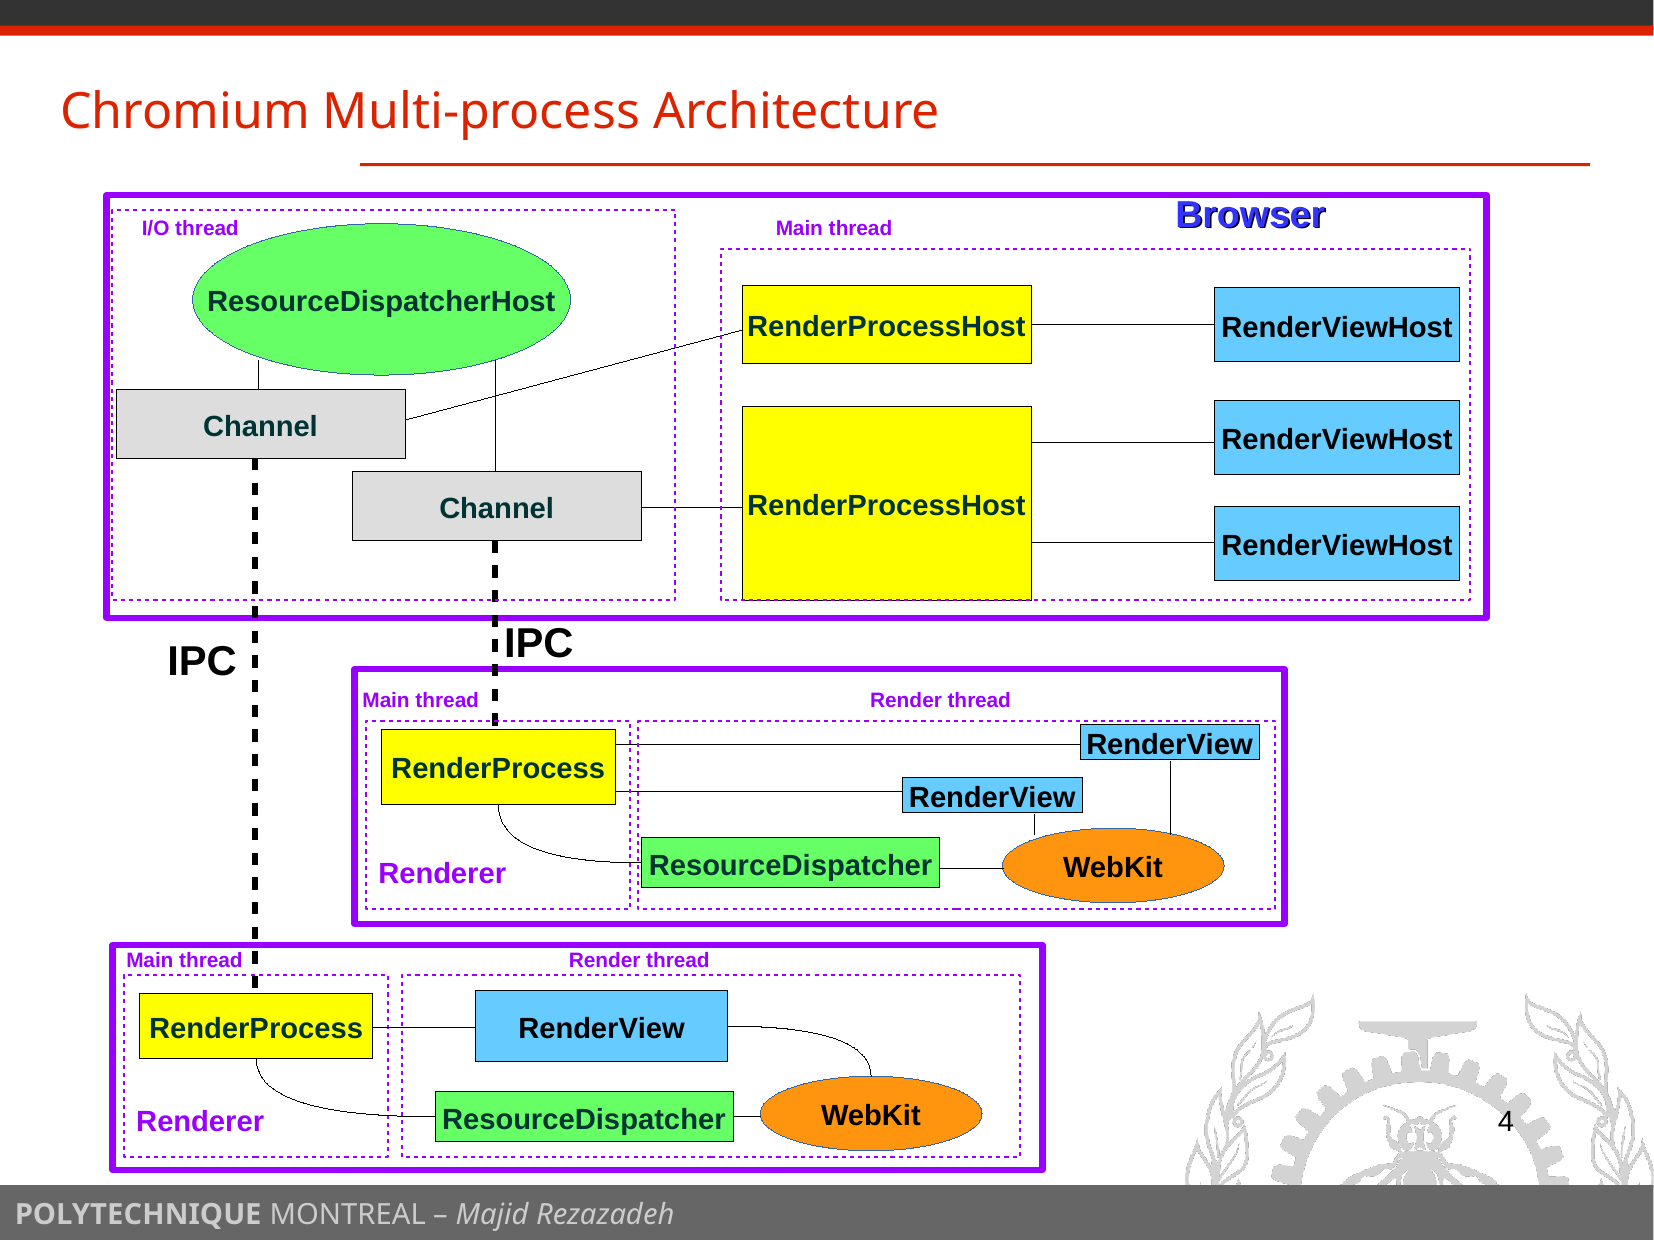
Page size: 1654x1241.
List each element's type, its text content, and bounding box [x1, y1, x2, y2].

text_box RenderProcess [381, 729, 616, 805]
text_box Main thread [736, 204, 932, 257]
picture [1185, 967, 1654, 1185]
text_box I/O thread [92, 204, 288, 257]
text_box RenderProcessHost [742, 406, 1032, 601]
text_box ResourceDispatcher [641, 837, 940, 888]
text_box IPC [483, 608, 595, 674]
text_box RenderViewHost [1214, 506, 1460, 581]
text_box POLYTECHNIQUE MONTREAL – Majid Rezazadeh [0, 1185, 1654, 1240]
text_box [0, 0, 1654, 36]
text_box WebKit [760, 1076, 983, 1151]
text_box Renderer [102, 1092, 298, 1145]
text_box 4 [1483, 1095, 1561, 1156]
text_box RenderView [1080, 724, 1260, 760]
text_box ResourceDispatcherHost [192, 223, 571, 376]
text_box RenderView [475, 990, 728, 1062]
text_box Channel [352, 471, 642, 541]
text_box Main thread [87, 936, 283, 989]
text_box Render thread [842, 677, 1038, 730]
text_box RenderProcess [139, 993, 373, 1059]
text_box Renderer [345, 844, 541, 897]
text_box Channel [116, 389, 406, 459]
text_box ResourceDispatcher [435, 1091, 734, 1142]
text_box RenderProcessHost [742, 285, 1032, 364]
text_box RenderView [902, 777, 1083, 813]
text_box Browser [1156, 181, 1344, 243]
text_box RenderViewHost [1214, 400, 1460, 475]
text_box Chromium Multi-process Architecture [60, 37, 1654, 180]
text_box IPC [147, 625, 258, 692]
text_box RenderViewHost [1214, 287, 1460, 362]
text_box Render thread [541, 937, 737, 990]
text_box WebKit [1002, 828, 1225, 903]
text_box Main thread [323, 677, 519, 730]
